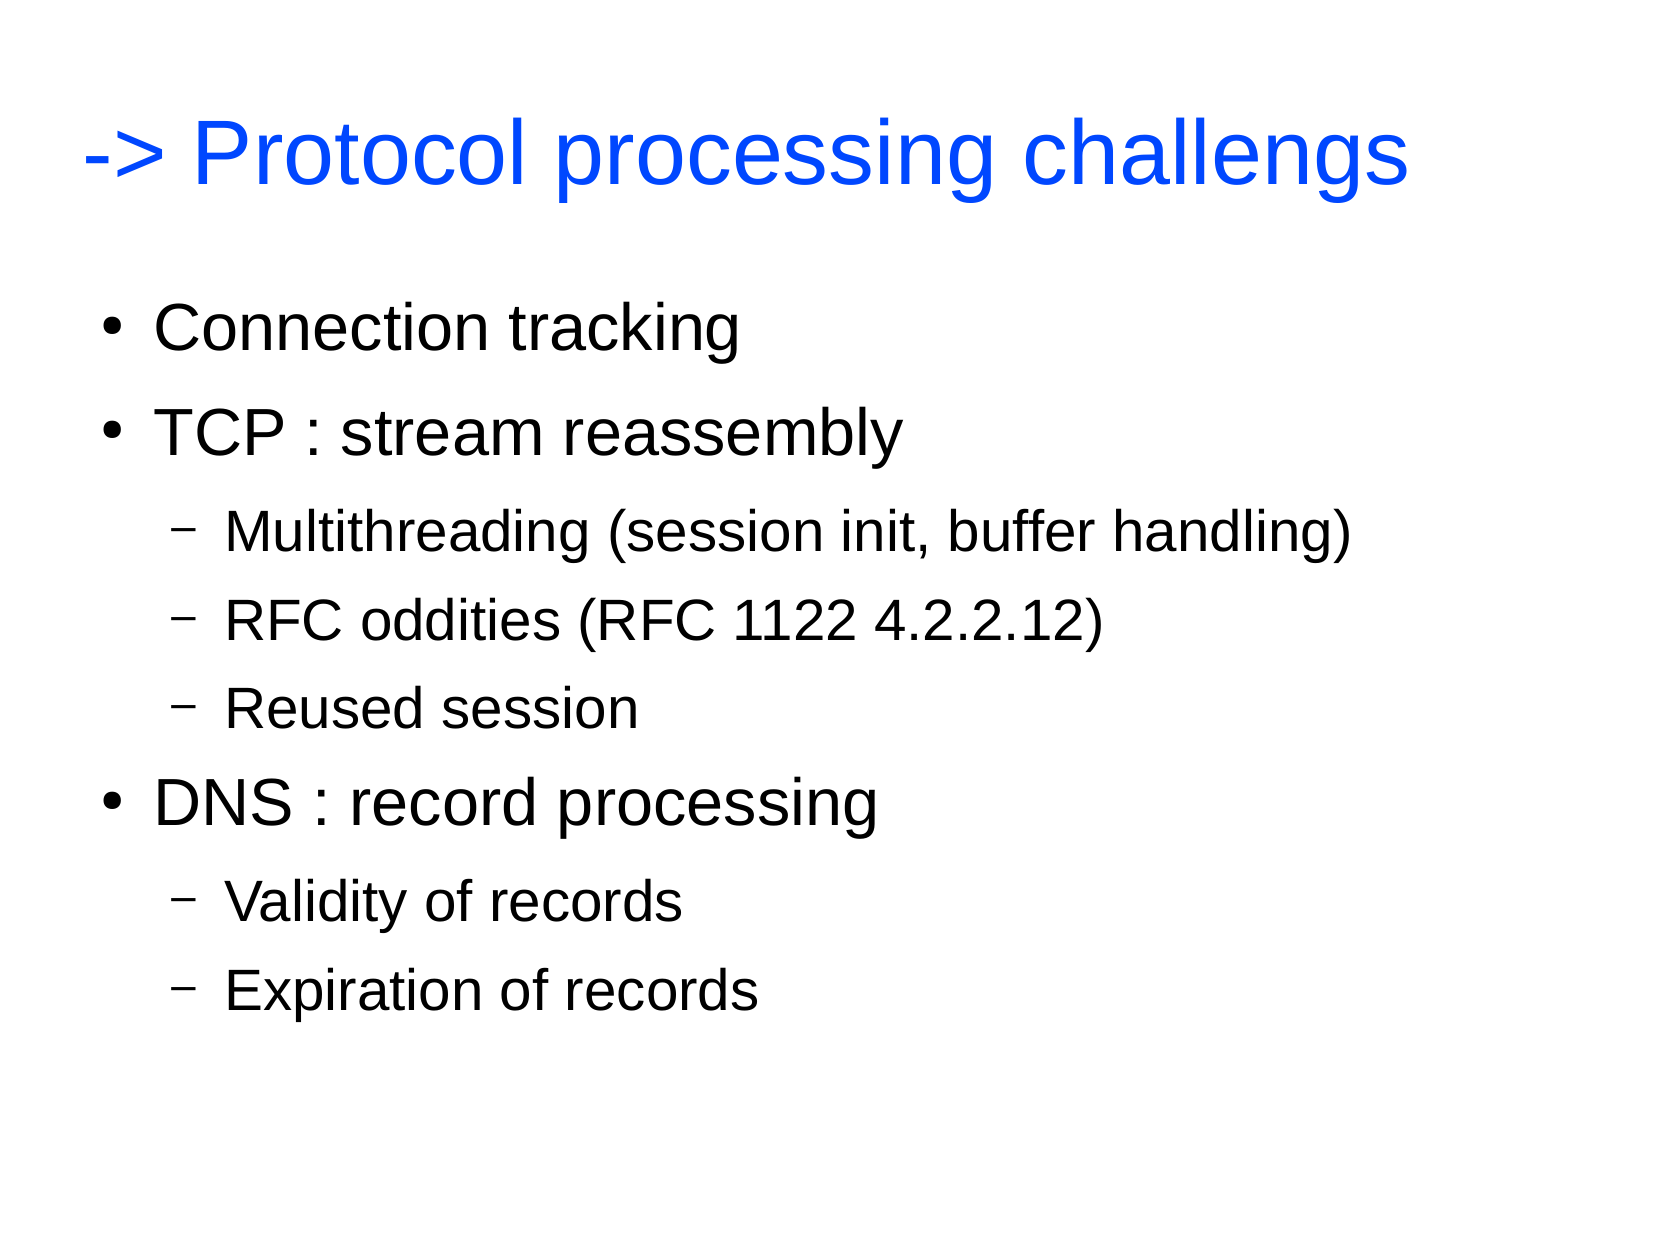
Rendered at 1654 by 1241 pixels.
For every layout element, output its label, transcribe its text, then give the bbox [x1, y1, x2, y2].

title -> Protocol processing challengs [82, 49, 1571, 257]
list Connection tracking TCP : stream reassembly Multithreading (session init, buffer handling) RFC oddities (RFC 1122 4.2.2.12) Reused session DNS : record processing Validity of records Expiration of records [82, 290, 1571, 1109]
